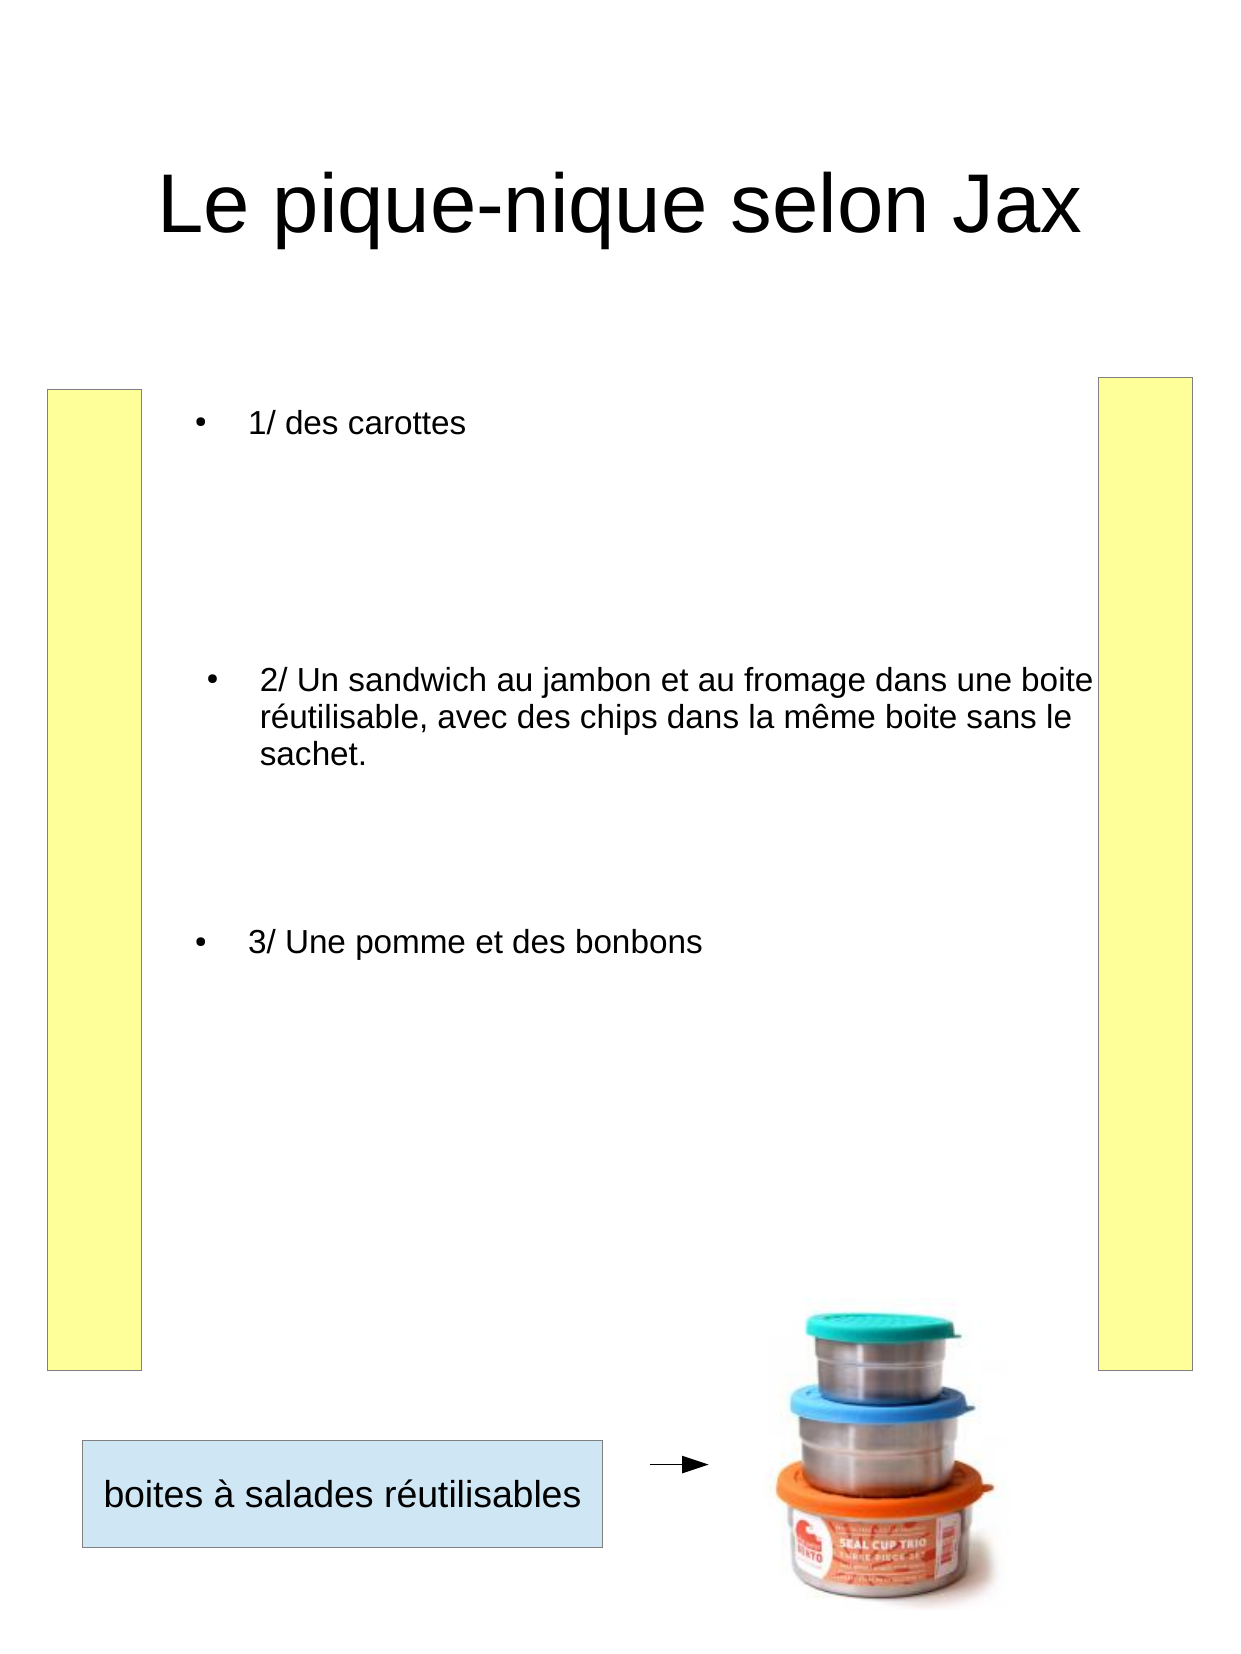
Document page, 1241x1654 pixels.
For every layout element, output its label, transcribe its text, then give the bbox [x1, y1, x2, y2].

text_box boites à salades réutilisables [82, 1440, 603, 1548]
list 2/ Un sandwich au jambon et au fromage dans une boite réutilisable, avec des chips dans la même boite sans le sachet. [188, 661, 1098, 860]
list 3/ Une pomme et des bonbons [177, 923, 1087, 1123]
list 1/ des carottes [177, 404, 1087, 603]
picture [764, 1298, 1010, 1610]
text_box [1098, 377, 1193, 1371]
title Le pique-nique selon Jax [62, 65, 1179, 342]
text_box [47, 389, 142, 1371]
